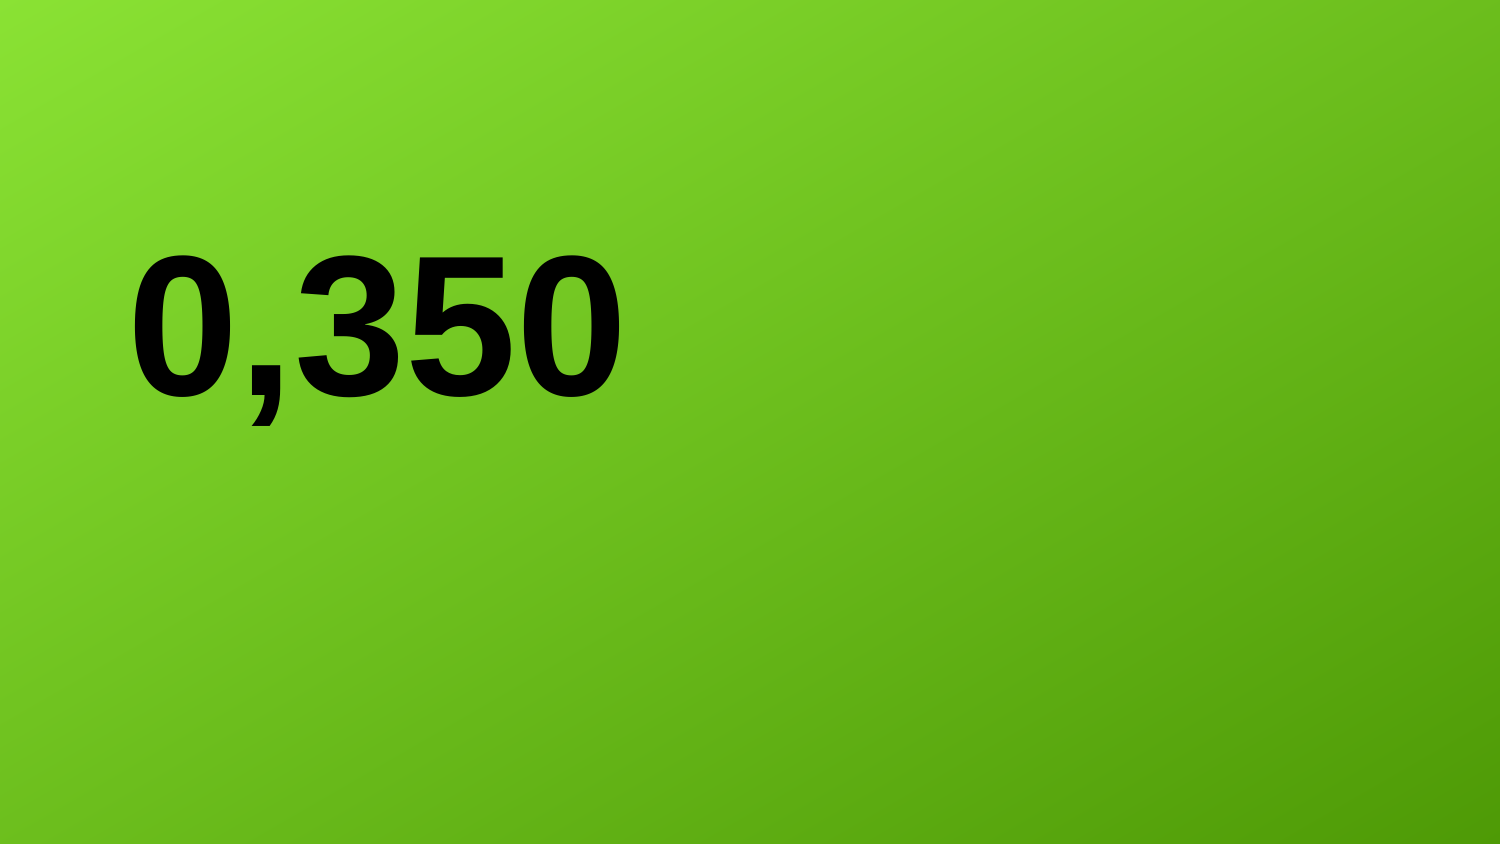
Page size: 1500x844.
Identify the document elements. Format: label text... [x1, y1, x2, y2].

title 0,350 [112, 259, 1388, 450]
